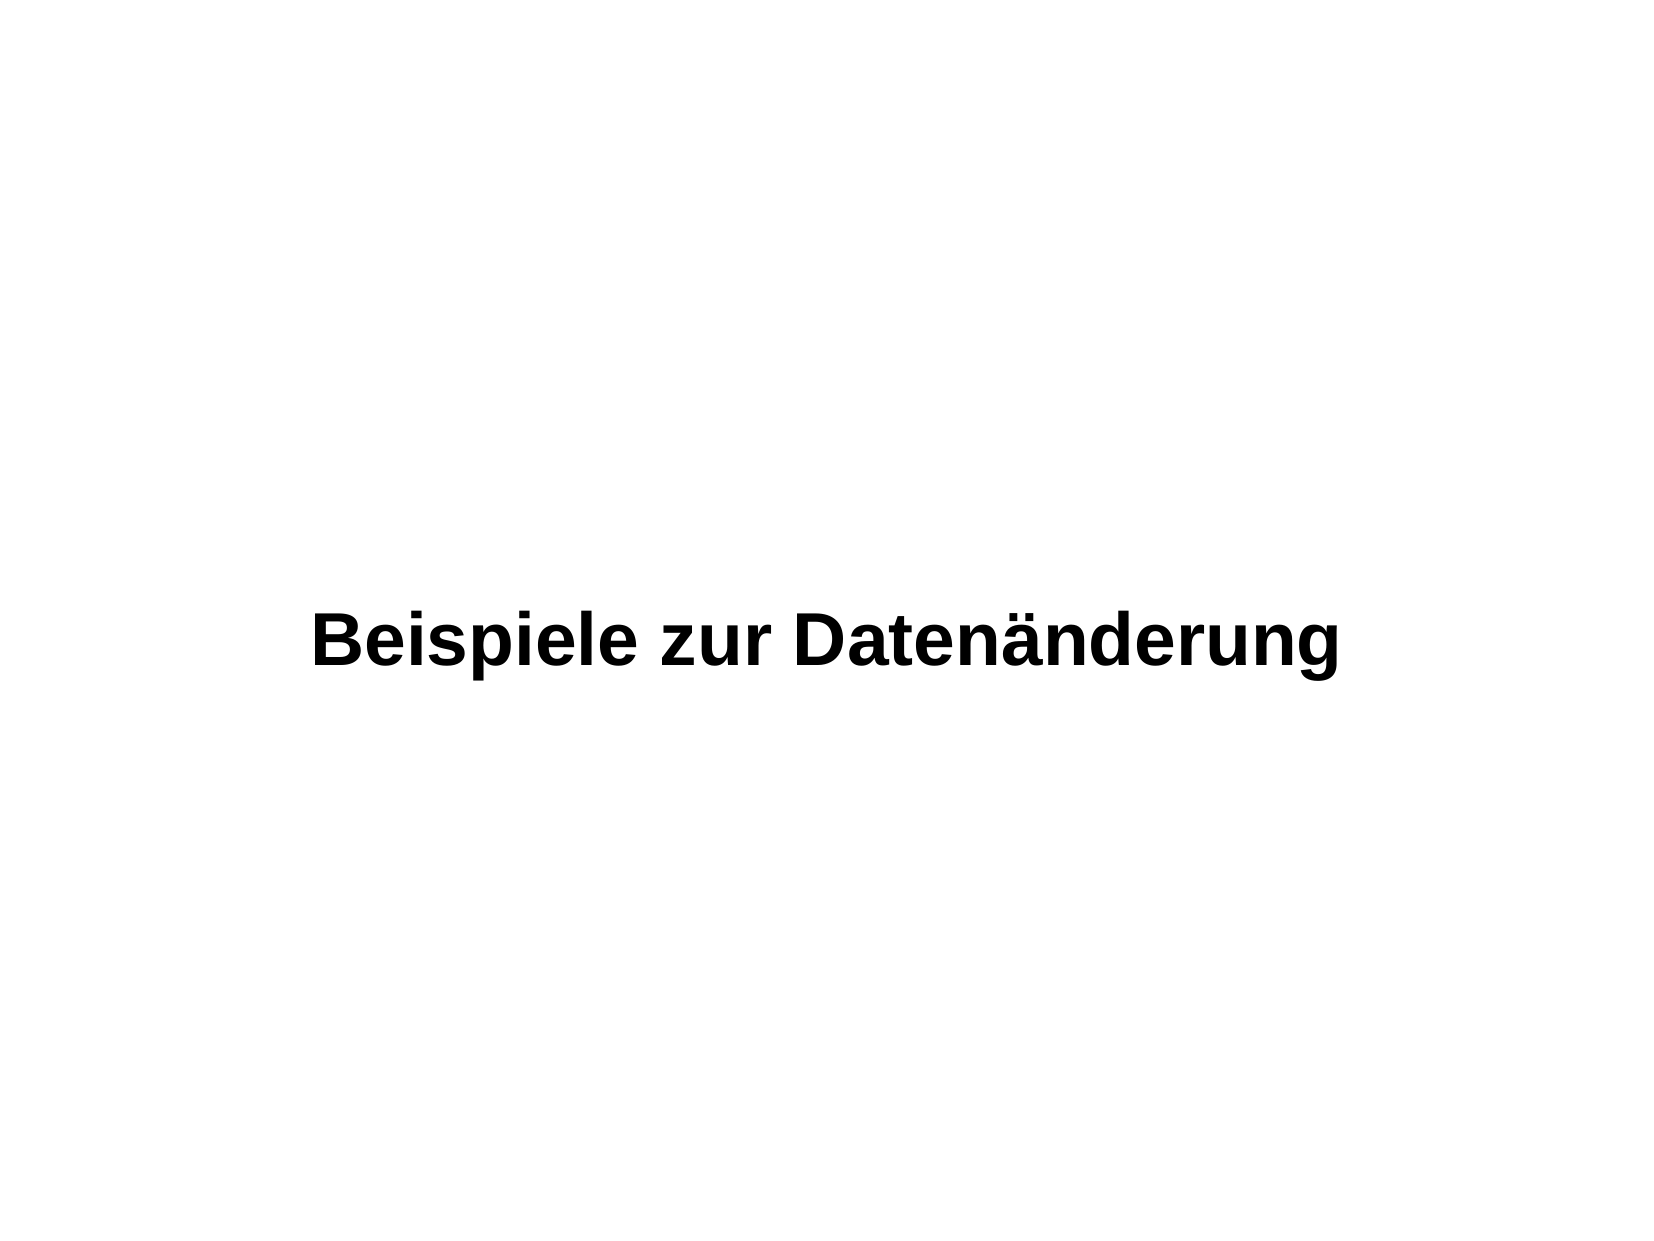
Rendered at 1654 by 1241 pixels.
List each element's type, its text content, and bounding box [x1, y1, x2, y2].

text_box Beispiele zur Datenänderung [147, 590, 1506, 690]
